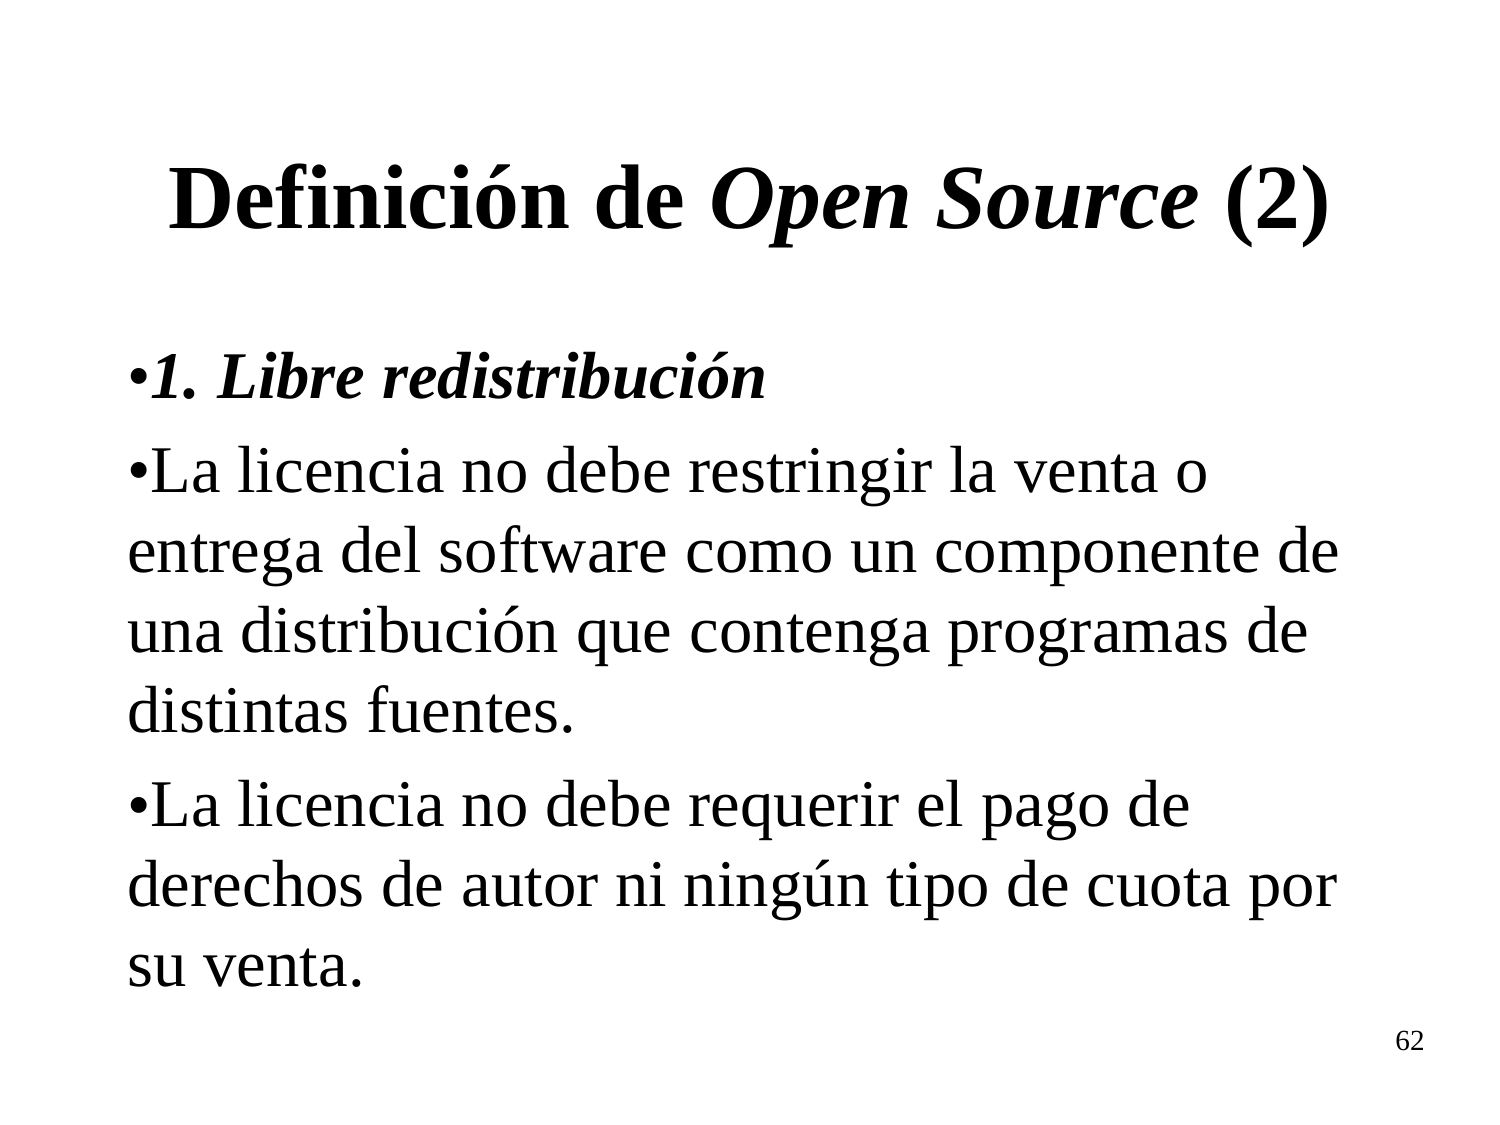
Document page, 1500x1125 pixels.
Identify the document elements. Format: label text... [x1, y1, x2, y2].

title Definición de Open Source (2) [112, 99, 1388, 288]
list 1. Libre redistribución La licencia no debe restringir la venta o entrega del software como un componente de una distribución que contenga programas de distintas fuentes. La licencia no debe requerir el pago de derechos de autor ni ningún tipo de cuota por su venta. [112, 324, 1388, 1004]
